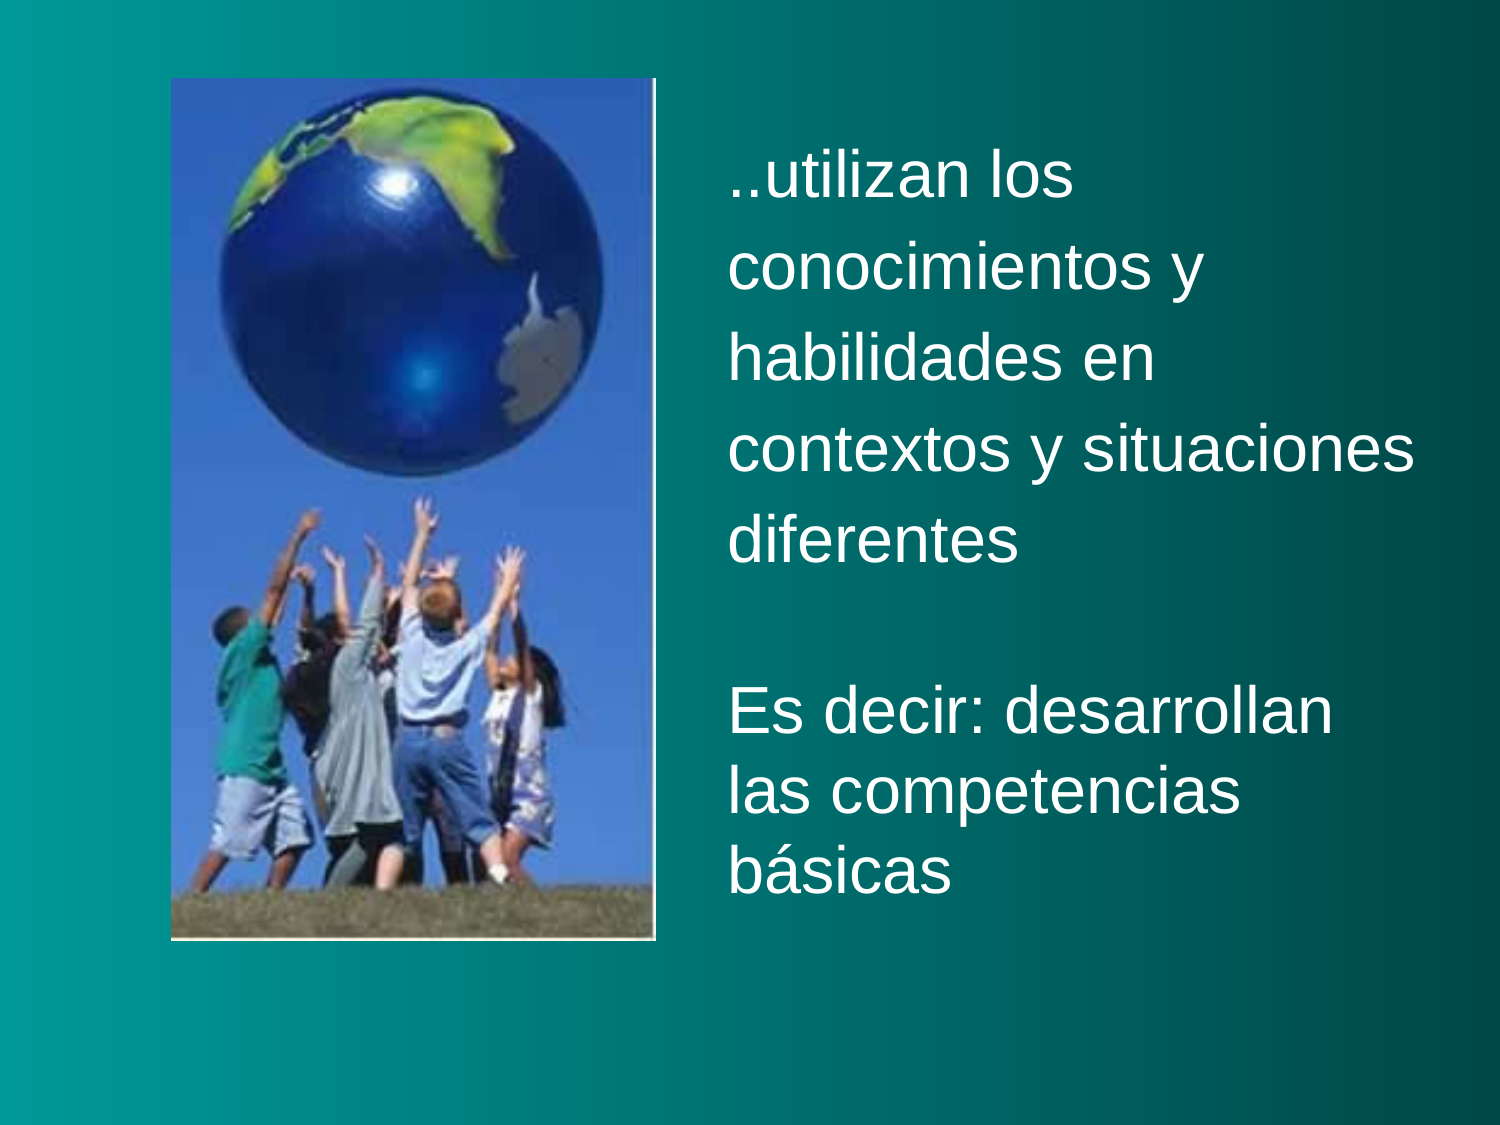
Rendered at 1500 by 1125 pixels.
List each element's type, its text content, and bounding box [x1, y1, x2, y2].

picture [171, 78, 656, 941]
text_box ..utilizan los conocimientos y habilidades en contextos y situaciones diferentes Es decir: desarrollan las competencias básicas [712, 112, 1438, 915]
